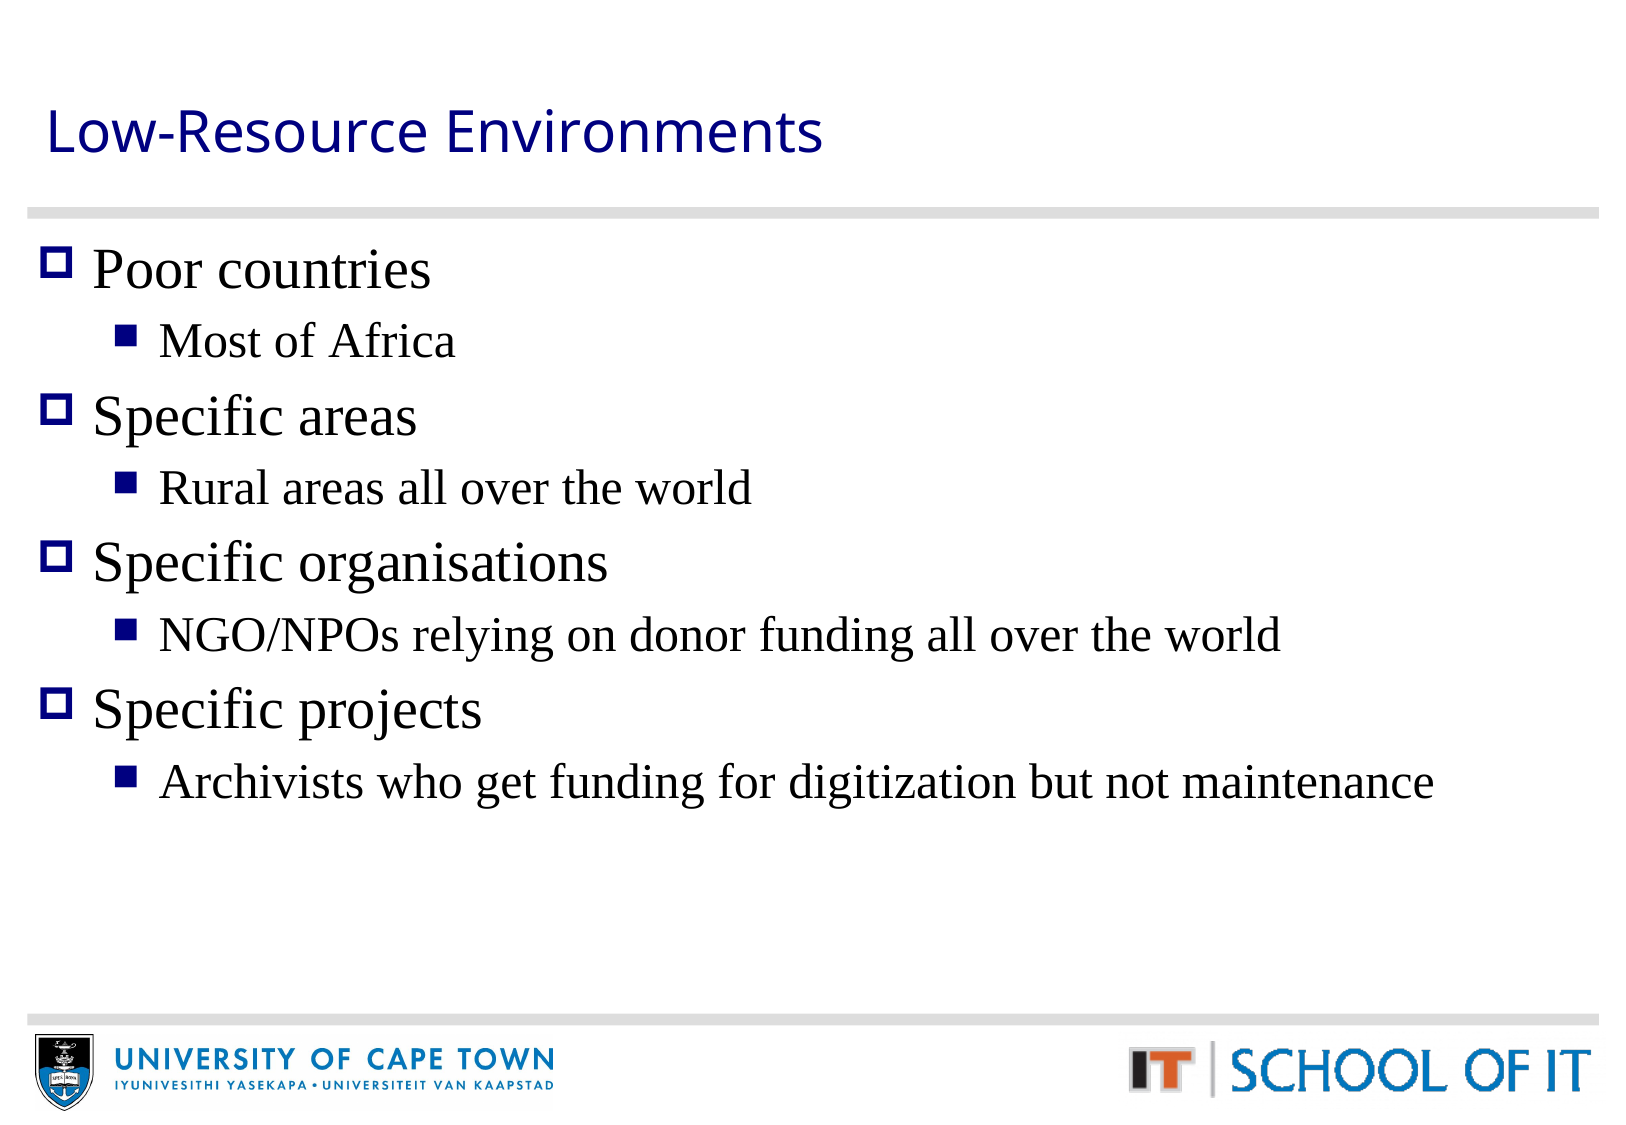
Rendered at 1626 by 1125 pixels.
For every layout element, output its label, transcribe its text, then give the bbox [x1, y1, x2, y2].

list Poor countries Most of Africa Specific areas Rural areas all over the world Specific organisations NGO/NPOs relying on donor funding all over the world Specific projects Archivists who get funding for digitization but not maintenance [36, 236, 1579, 998]
title Low-Resource Environments [45, 66, 1583, 194]
picture [1118, 1030, 1606, 1109]
picture [35, 1034, 553, 1111]
